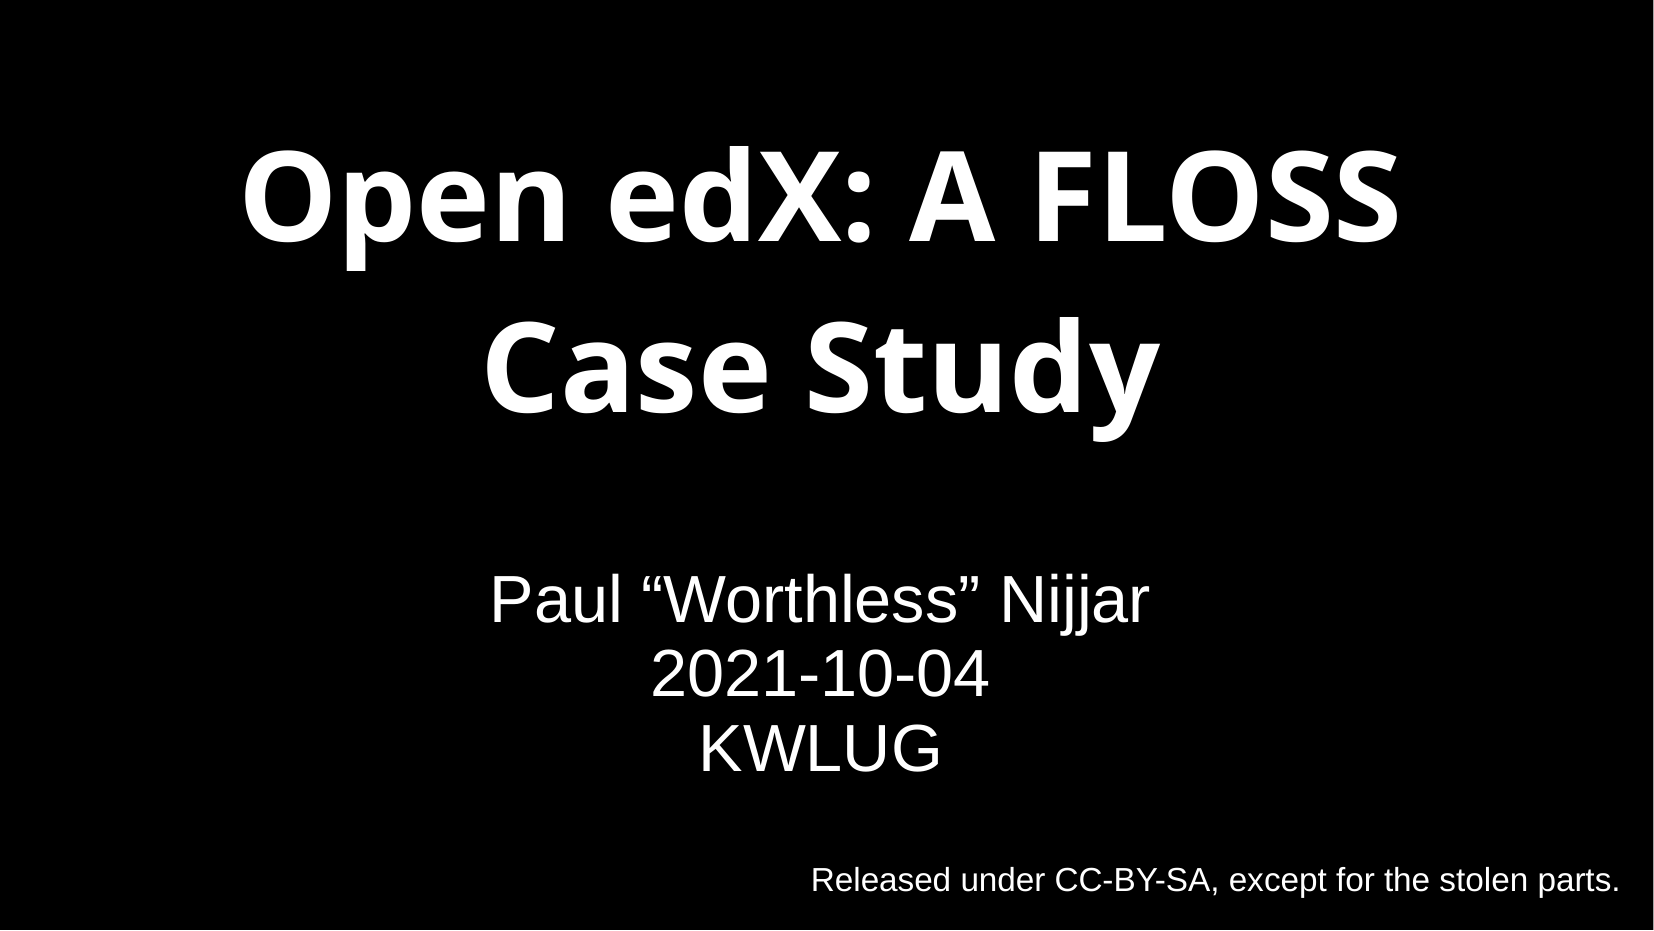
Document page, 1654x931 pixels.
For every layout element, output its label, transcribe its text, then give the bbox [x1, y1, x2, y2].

text_box Released under CC-BY-SA, except for the stolen parts. [797, 856, 1636, 905]
title Open edX: A FLOSS Case Study [76, 114, 1565, 443]
subtitle Paul “Worthless” Nijjar 2021-10-04 KWLUG [76, 472, 1565, 876]
